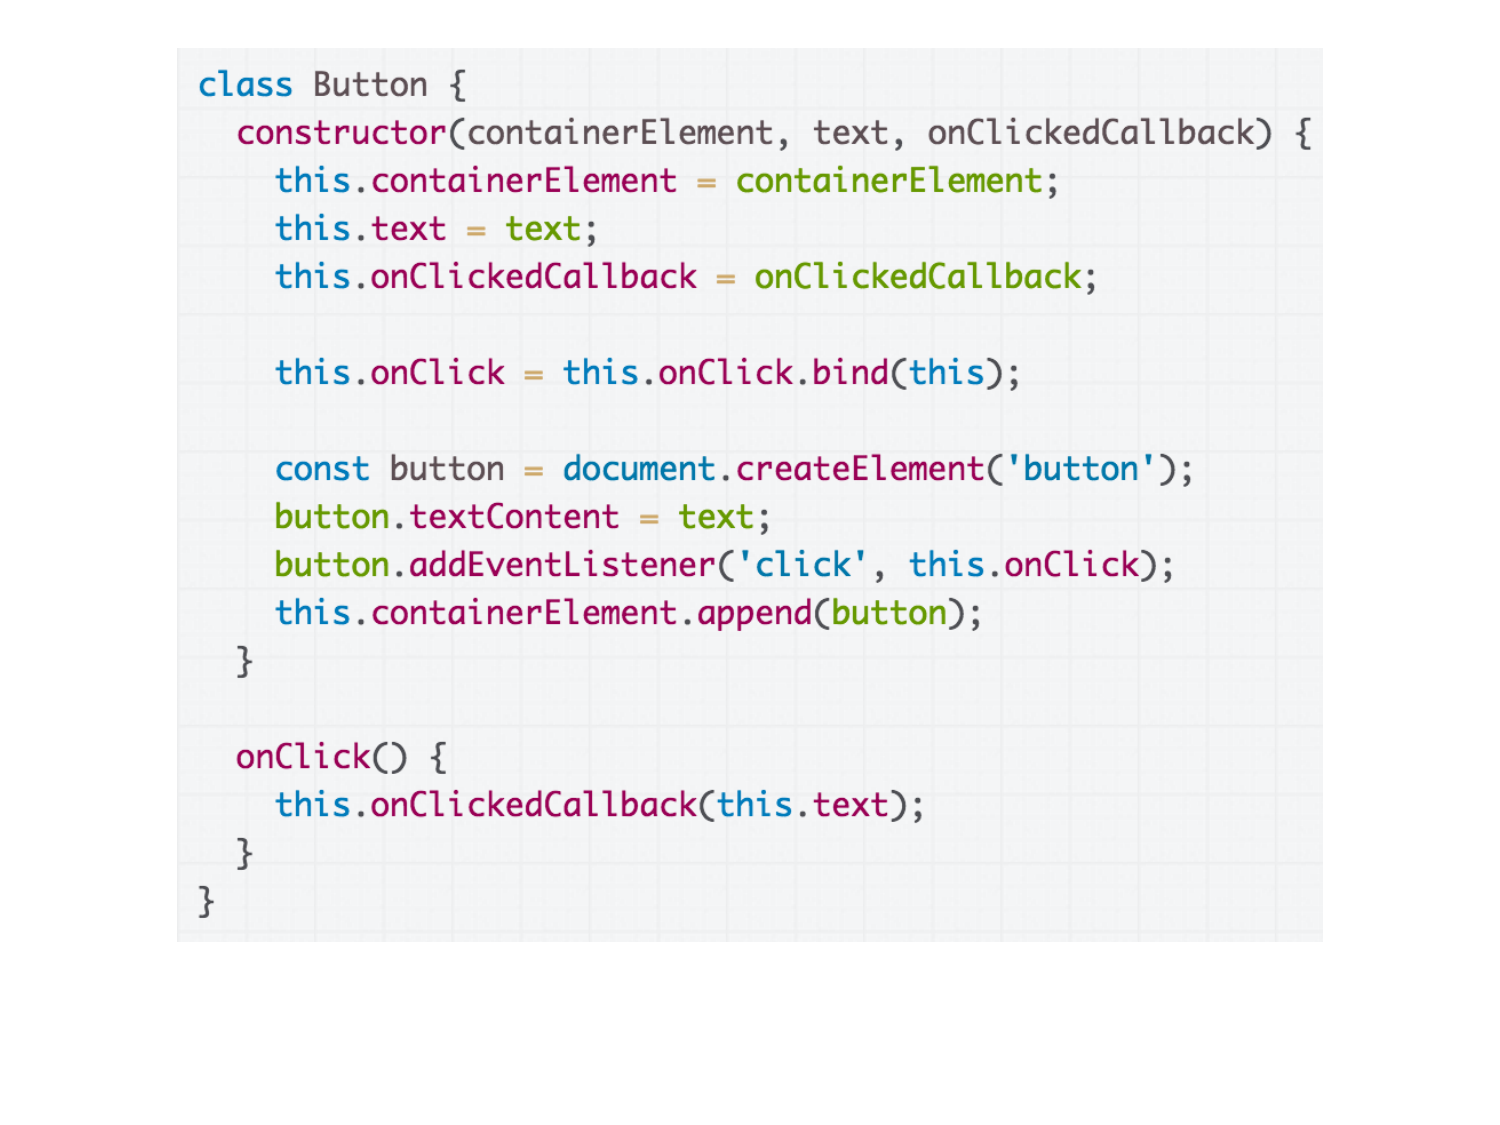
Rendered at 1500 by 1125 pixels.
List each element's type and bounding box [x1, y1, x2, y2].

picture [177, 48, 1323, 942]
